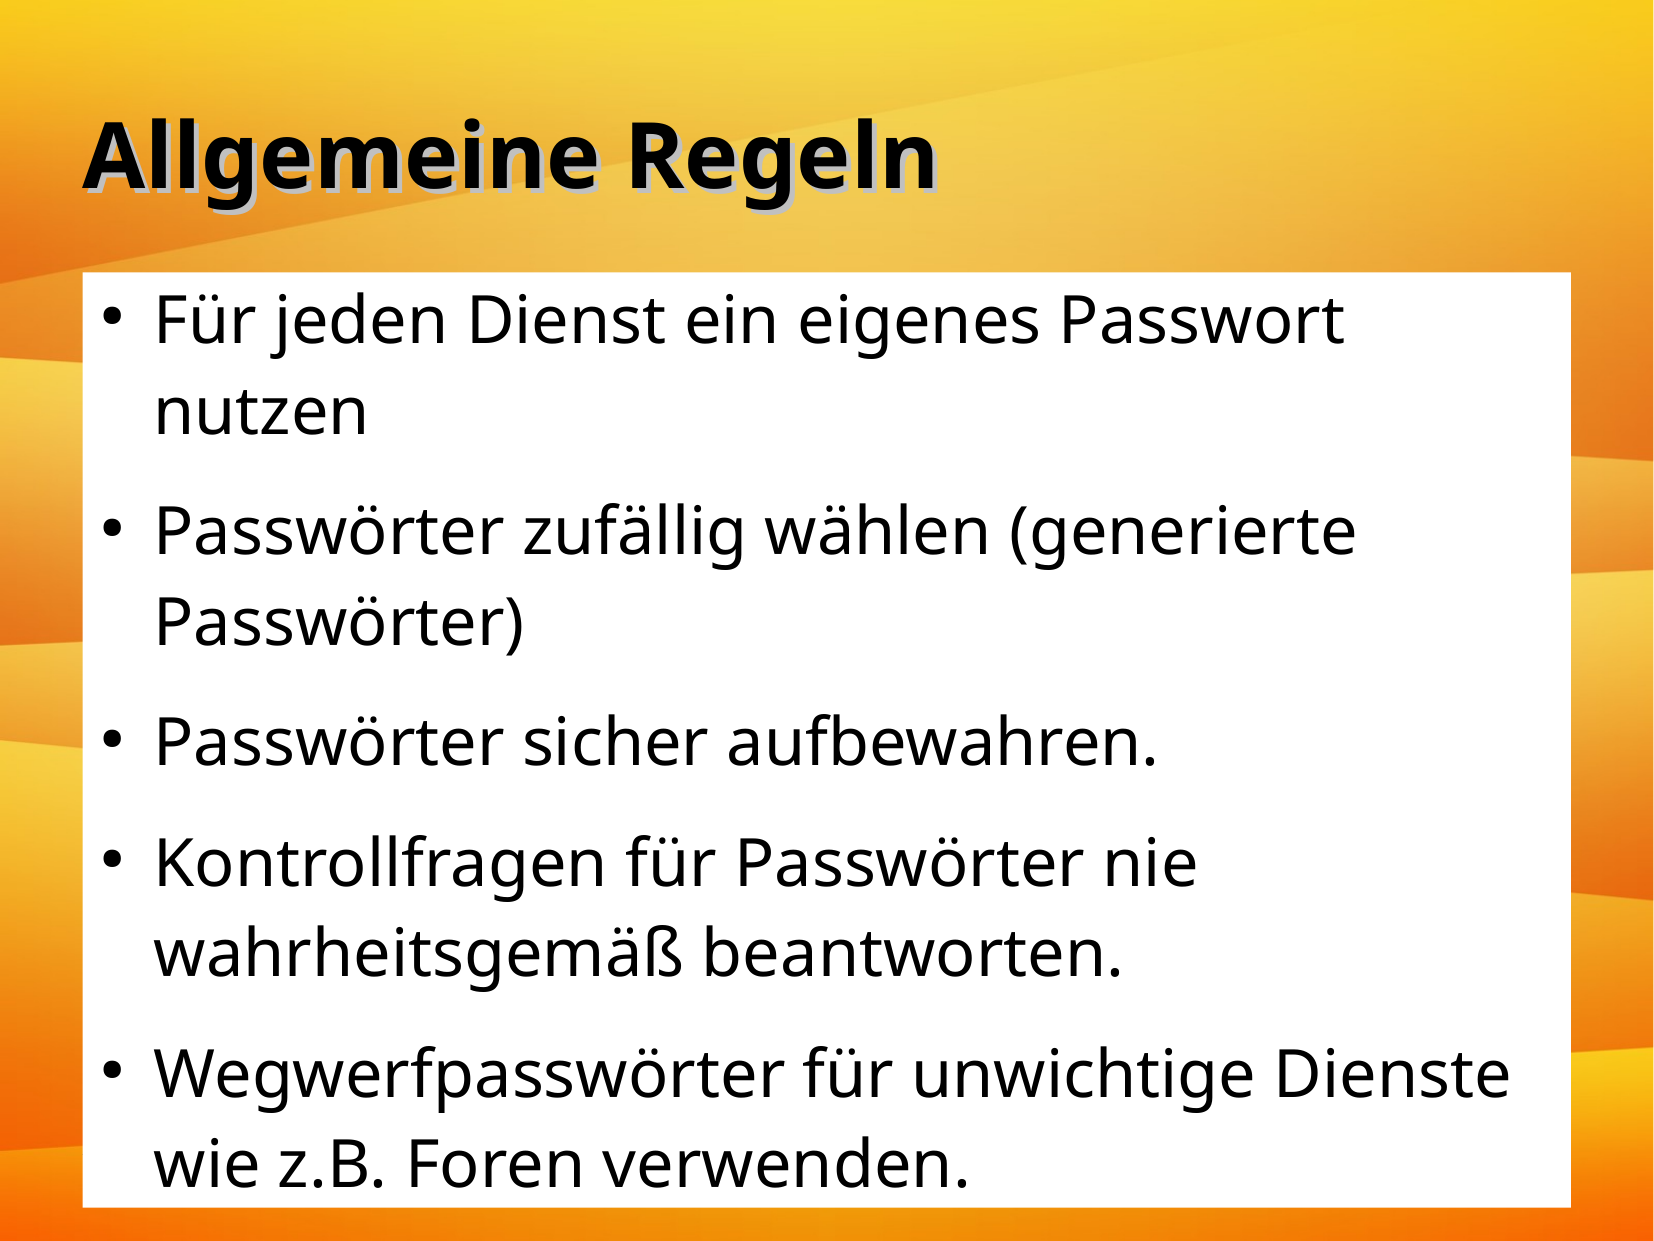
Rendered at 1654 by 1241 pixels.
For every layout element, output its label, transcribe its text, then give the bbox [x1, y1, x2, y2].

picture [0, 0, 1654, 1241]
list Für jeden Dienst ein eigenes Passwort nutzen Passwörter zufällig wählen (generierte Passwörter) Passwörter sicher aufbewahren. Kontrollfragen für Passwörter nie wahrheitsgemäß beantworten. Wegwerfpasswörter für unwichtige Dienste wie z.B. Foren verwenden. [82, 272, 1571, 1091]
title Allgemeine Regeln [82, 49, 1571, 257]
